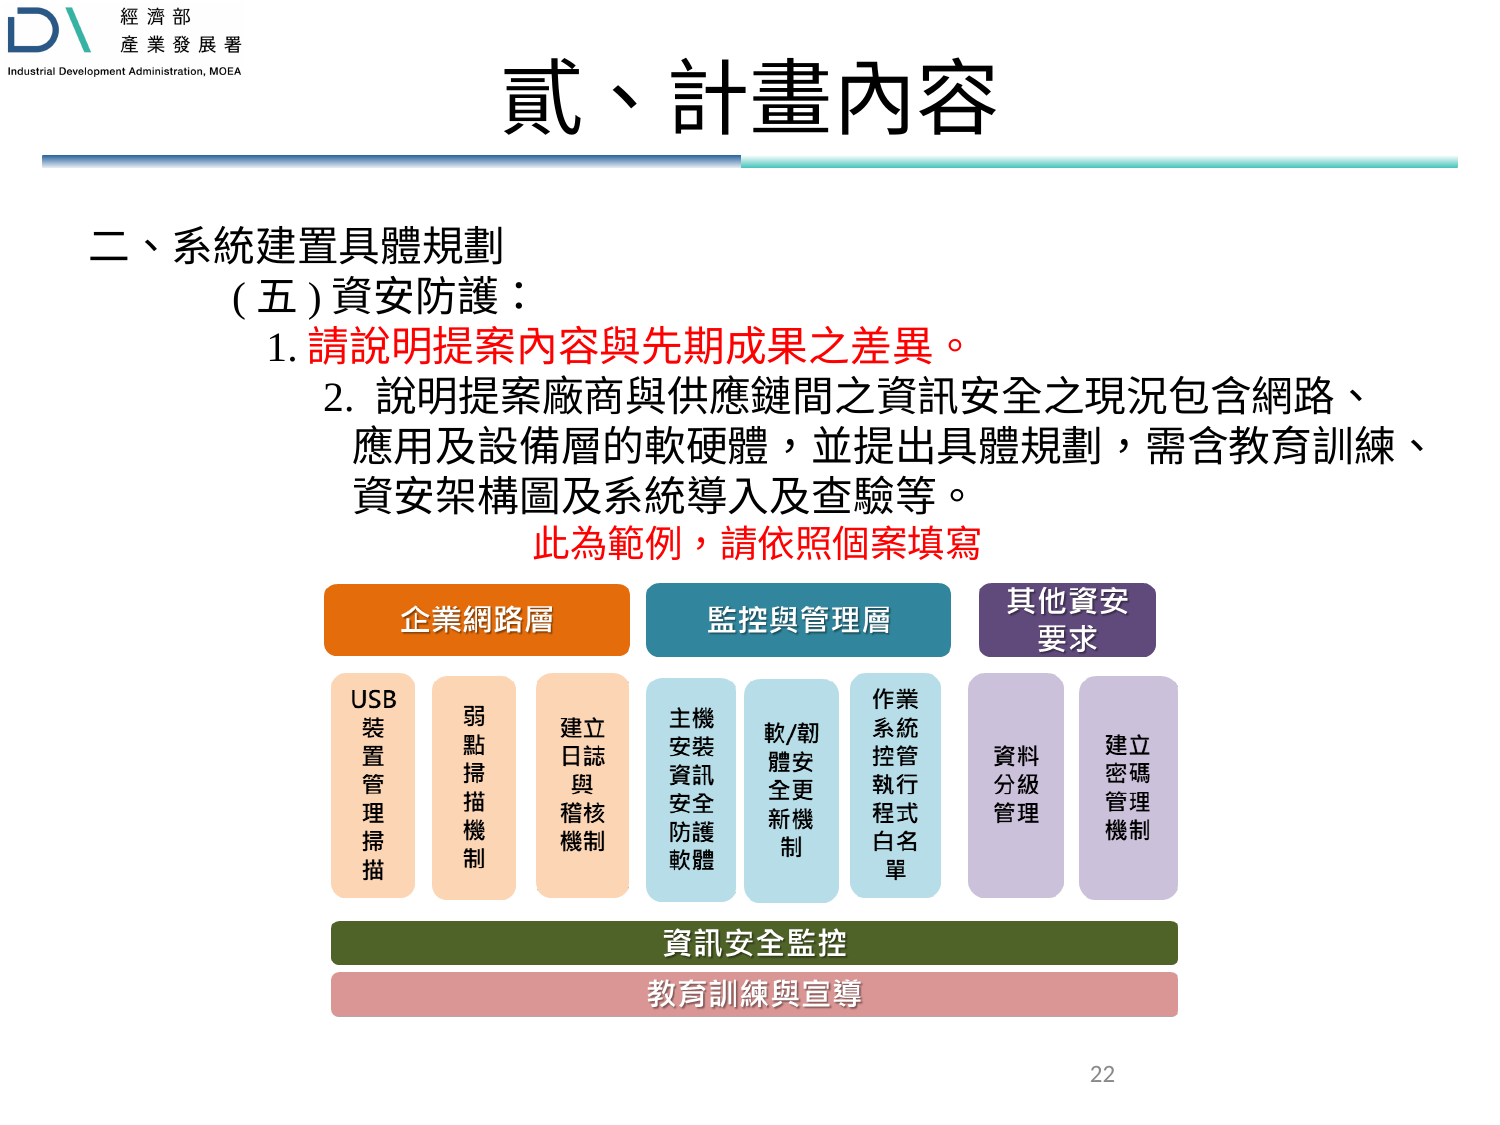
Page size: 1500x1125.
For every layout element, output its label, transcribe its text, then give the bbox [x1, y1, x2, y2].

title 貳、計畫內容 [75, 19, 1426, 171]
text_box 二、系統建置具體規劃 (五)資安防護： 1.請說明提案內容與先期成果之差異。 2. 說明提案廠商與供應鏈間之資訊安全之現況包含網路、應用及設備層的軟硬體，並提出具體規劃，需含教育訓練、資安架構圖及系統導入及查驗等。 [73, 212, 1423, 527]
text_box 22 [1074, 1042, 1426, 1103]
text_box 此為範例，請依照個案填寫 [517, 512, 1176, 596]
picture [324, 570, 1178, 1035]
